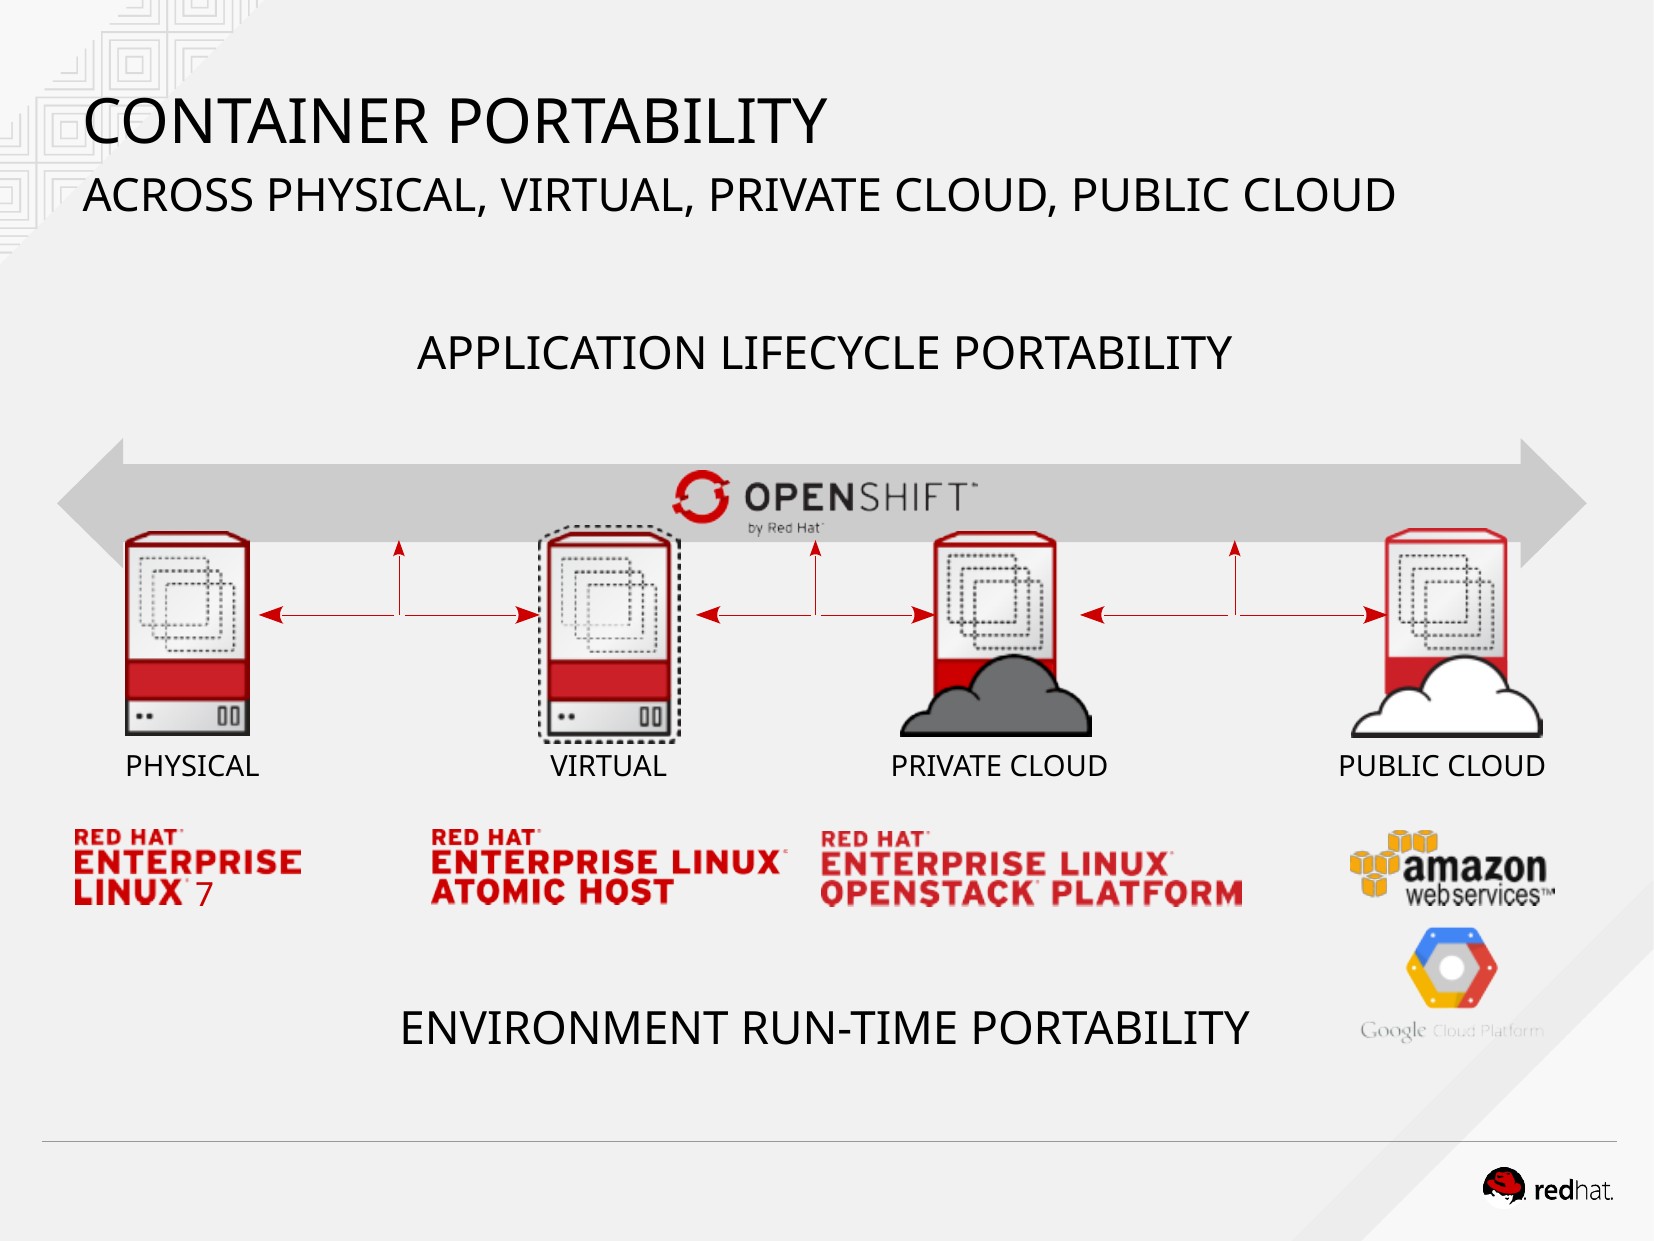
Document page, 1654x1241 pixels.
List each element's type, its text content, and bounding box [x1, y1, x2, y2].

text_box VIRTUAL [427, 737, 791, 795]
text_box APPLICATION LIFECYCLE PORTABILITY [134, 327, 1515, 391]
text_box [681, 537, 900, 543]
picture [0, 0, 1654, 1241]
text_box [56, 438, 1587, 569]
text_box ENVIRONMENT RUN-TIME PORTABILITY [134, 1002, 1515, 1066]
title CONTAINER PORTABILITY ACROSS PHYSICAL, VIRTUAL, PRIVATE CLOUD, PUBLIC CLOUD [82, 27, 1571, 225]
text_box PUBLIC CLOUD [1260, 737, 1624, 795]
text_box PHYSICAL [10, 737, 374, 795]
text_box 7 [180, 863, 237, 927]
text_box PRIVATE CLOUD [818, 737, 1182, 795]
